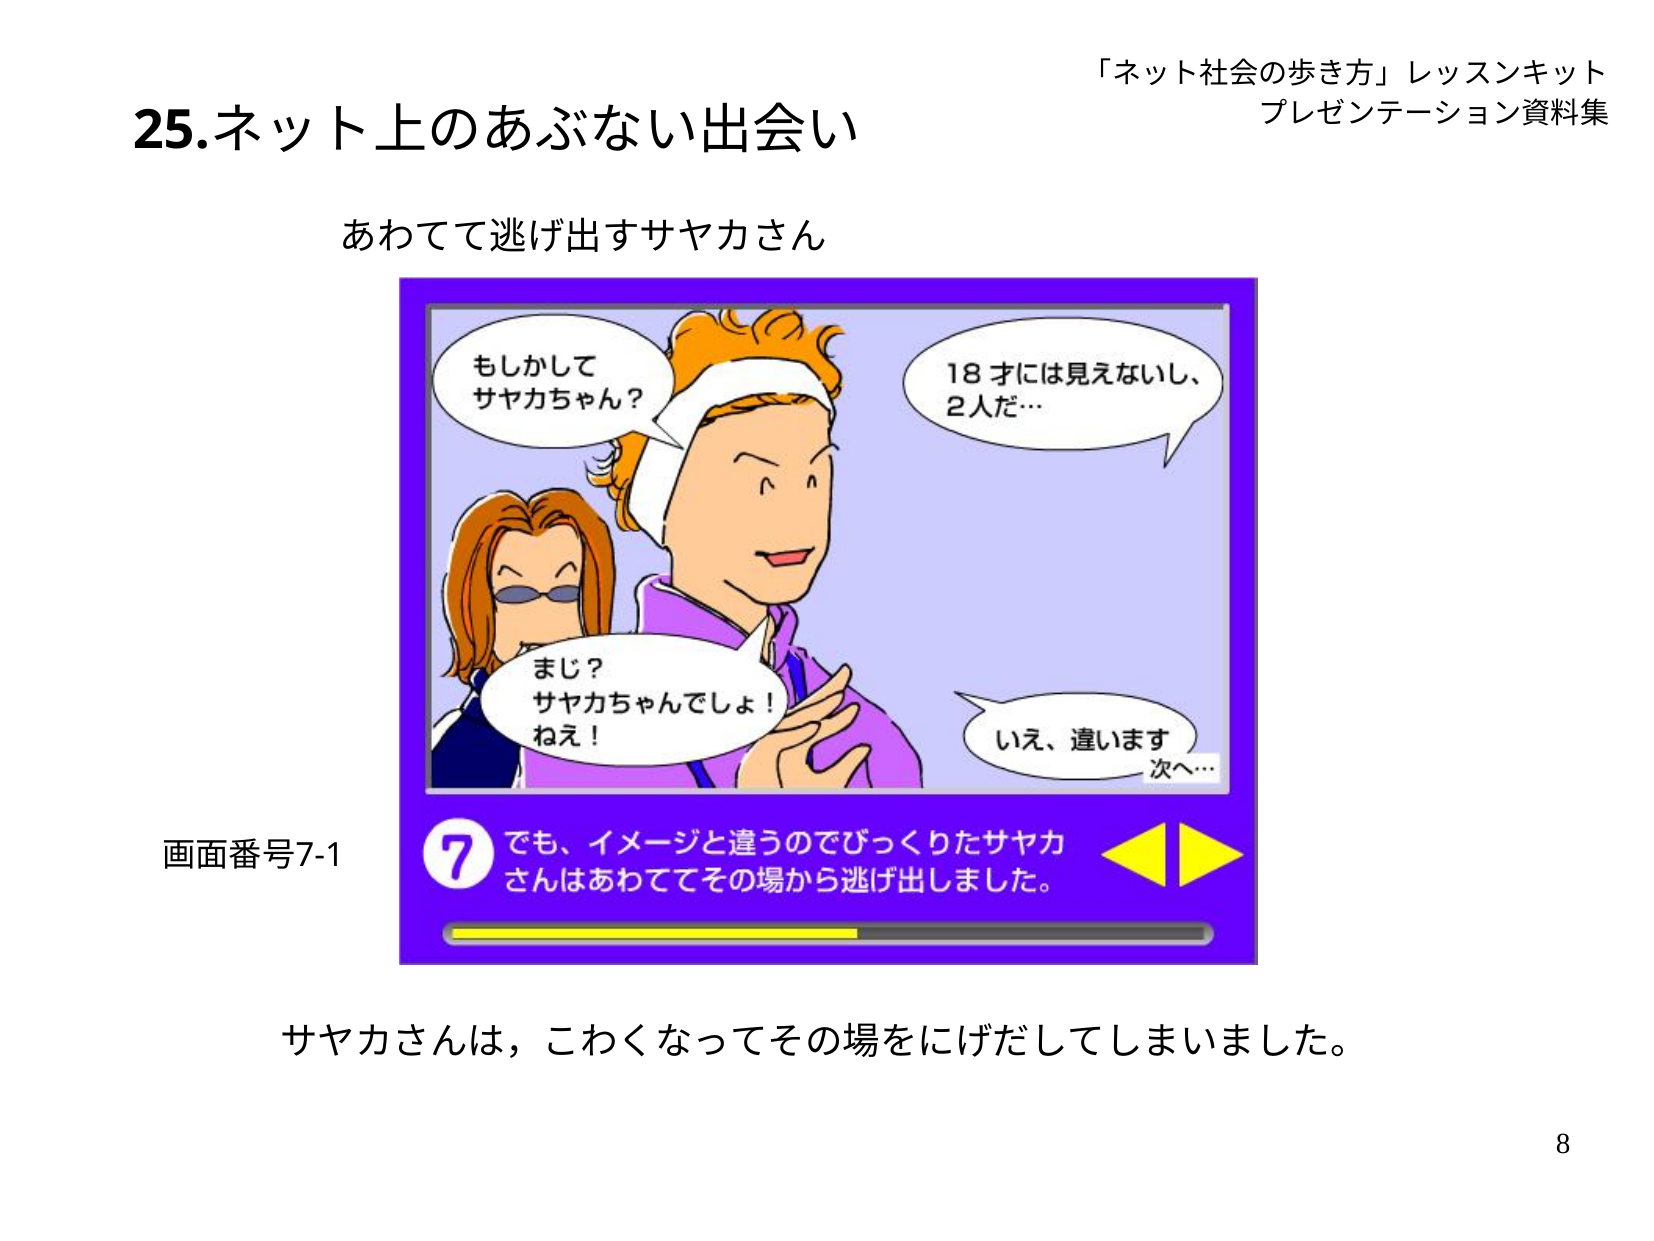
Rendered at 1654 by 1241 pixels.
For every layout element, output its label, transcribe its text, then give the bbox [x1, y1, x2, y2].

text_box 「ネット社会の歩き方」レッスンキット プレゼンテーション資料集 [1062, 44, 1625, 139]
text_box サヤカさんは，こわくなってその場をにげだしてしまいました。 [265, 1003, 1447, 1074]
text_box あわてて逃げ出すサヤカさん [324, 206, 857, 267]
text_box 画面番号7-1 [147, 826, 384, 882]
text_box 25.ネット上のあぶない出会い [118, 88, 1241, 169]
picture [399, 277, 1258, 965]
